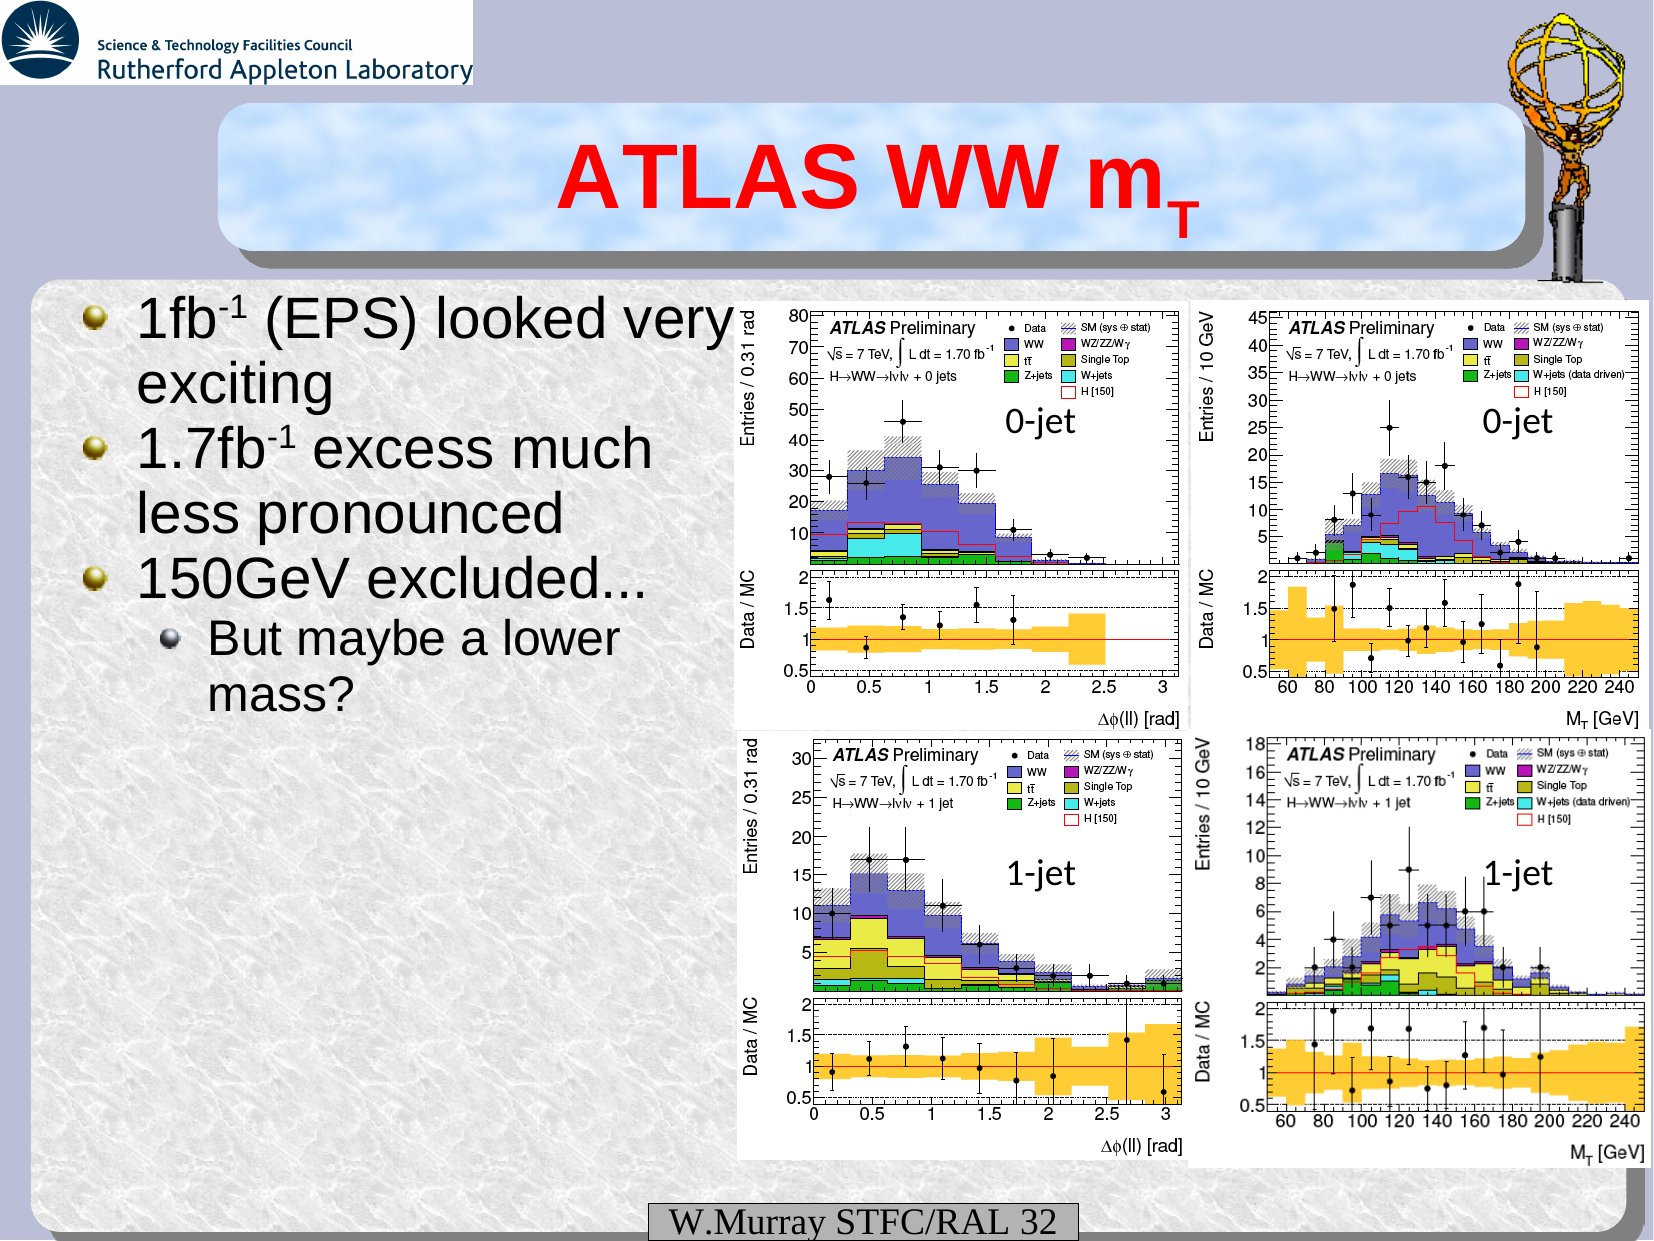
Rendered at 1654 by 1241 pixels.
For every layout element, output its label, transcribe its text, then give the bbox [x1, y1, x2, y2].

text_box 0-jet [1467, 392, 1569, 449]
text_box 1-jet [990, 844, 1092, 901]
text_box 1-jet [1467, 844, 1569, 901]
picture [30, 0, 1654, 1232]
title ATLAS WW mT [244, 112, 1512, 263]
list 1fb-1 (EPS) looked very exciting 1.7fb-1 excess much less pronounced 150GeV excluded... But maybe a lower mass? [66, 285, 746, 1193]
picture [0, 0, 473, 85]
text_box 0-jet [990, 392, 1092, 449]
